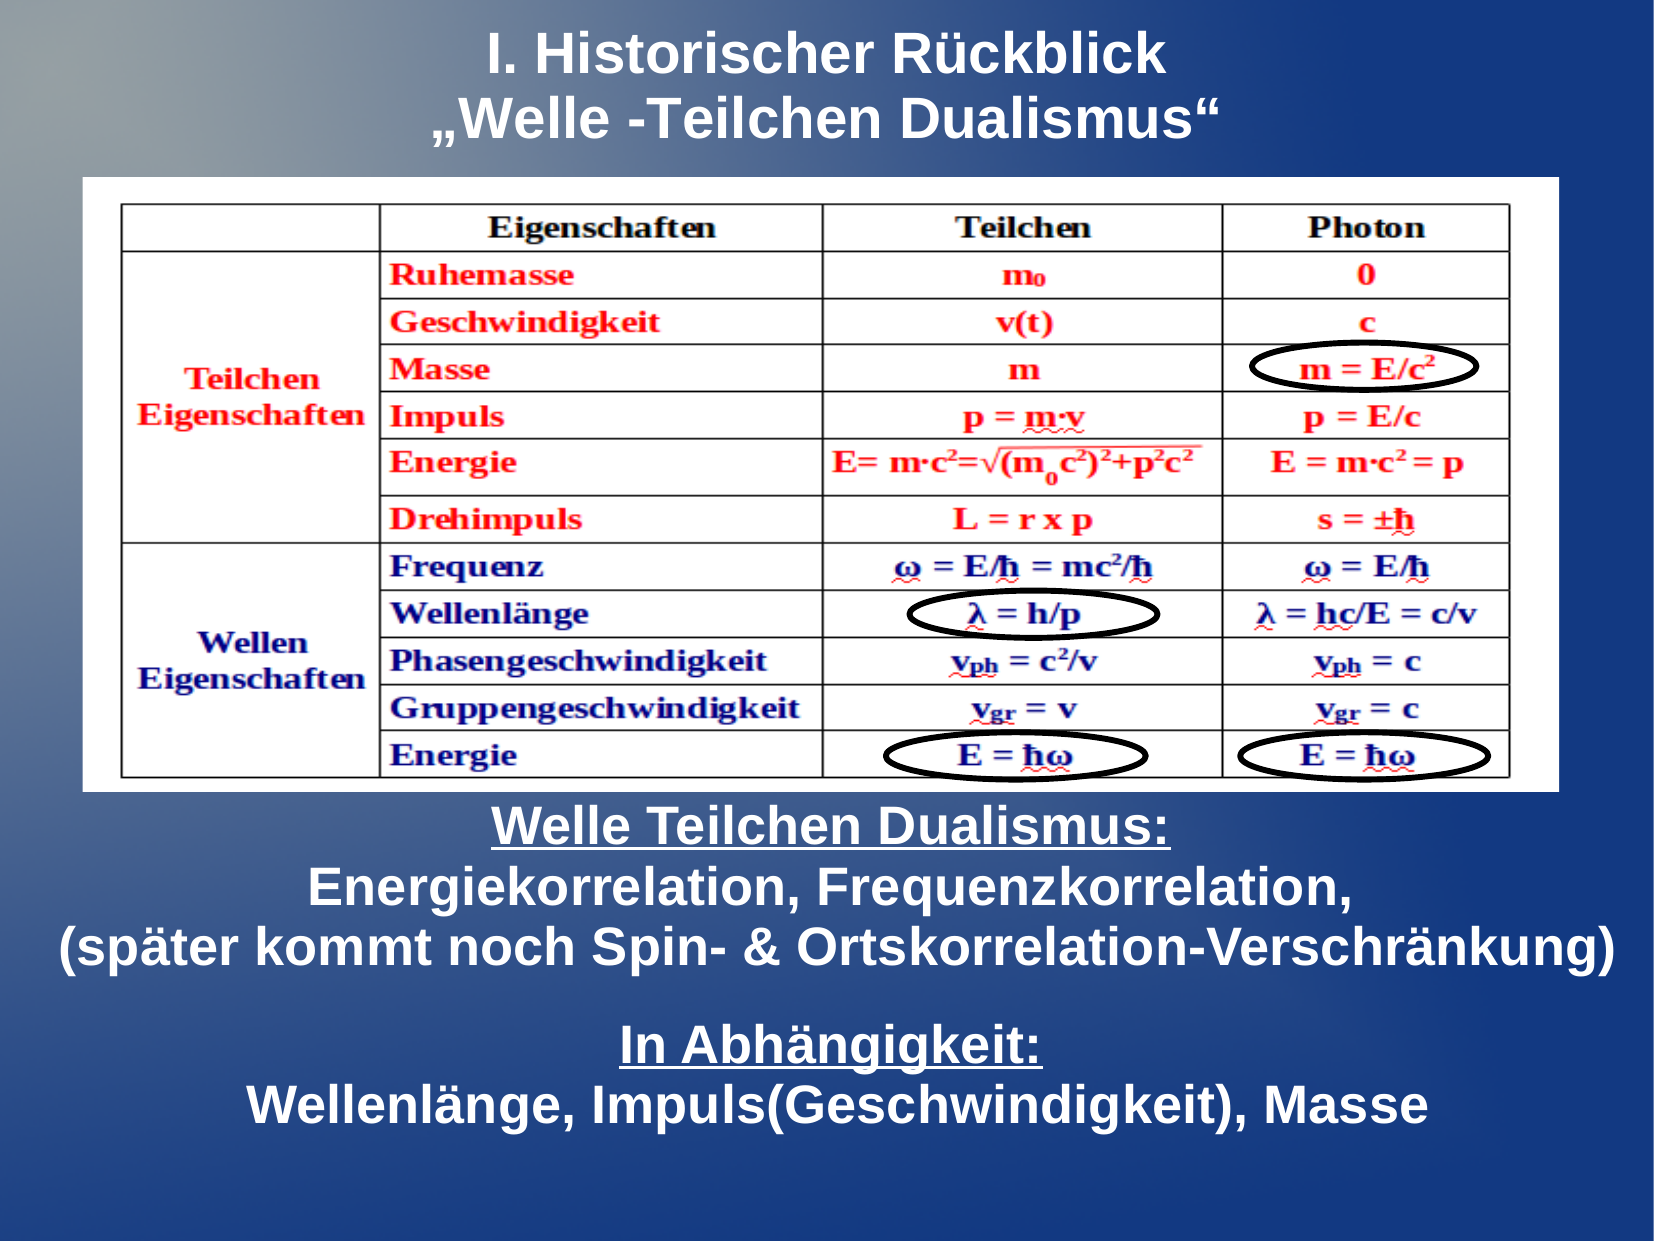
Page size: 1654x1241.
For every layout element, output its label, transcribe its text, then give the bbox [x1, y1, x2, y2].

picture [0, 0, 1654, 1241]
text_box [909, 590, 1158, 638]
title I. Historischer Rückblick „Welle -Teilchen Dualismus“ [82, 17, 1571, 154]
text_box Welle Teilchen Dualismus: Energiekorrelation, Frequenzkorrelation, (später kommt noch Spin- & Ortskorrelation-Verschränkung) In Abhängigkeit: Wellenlänge, Impuls(Geschwindigkeit), Masse [248, 862, 1430, 1111]
text_box [885, 732, 1146, 780]
text_box [1240, 732, 1489, 780]
text_box [1251, 342, 1477, 390]
